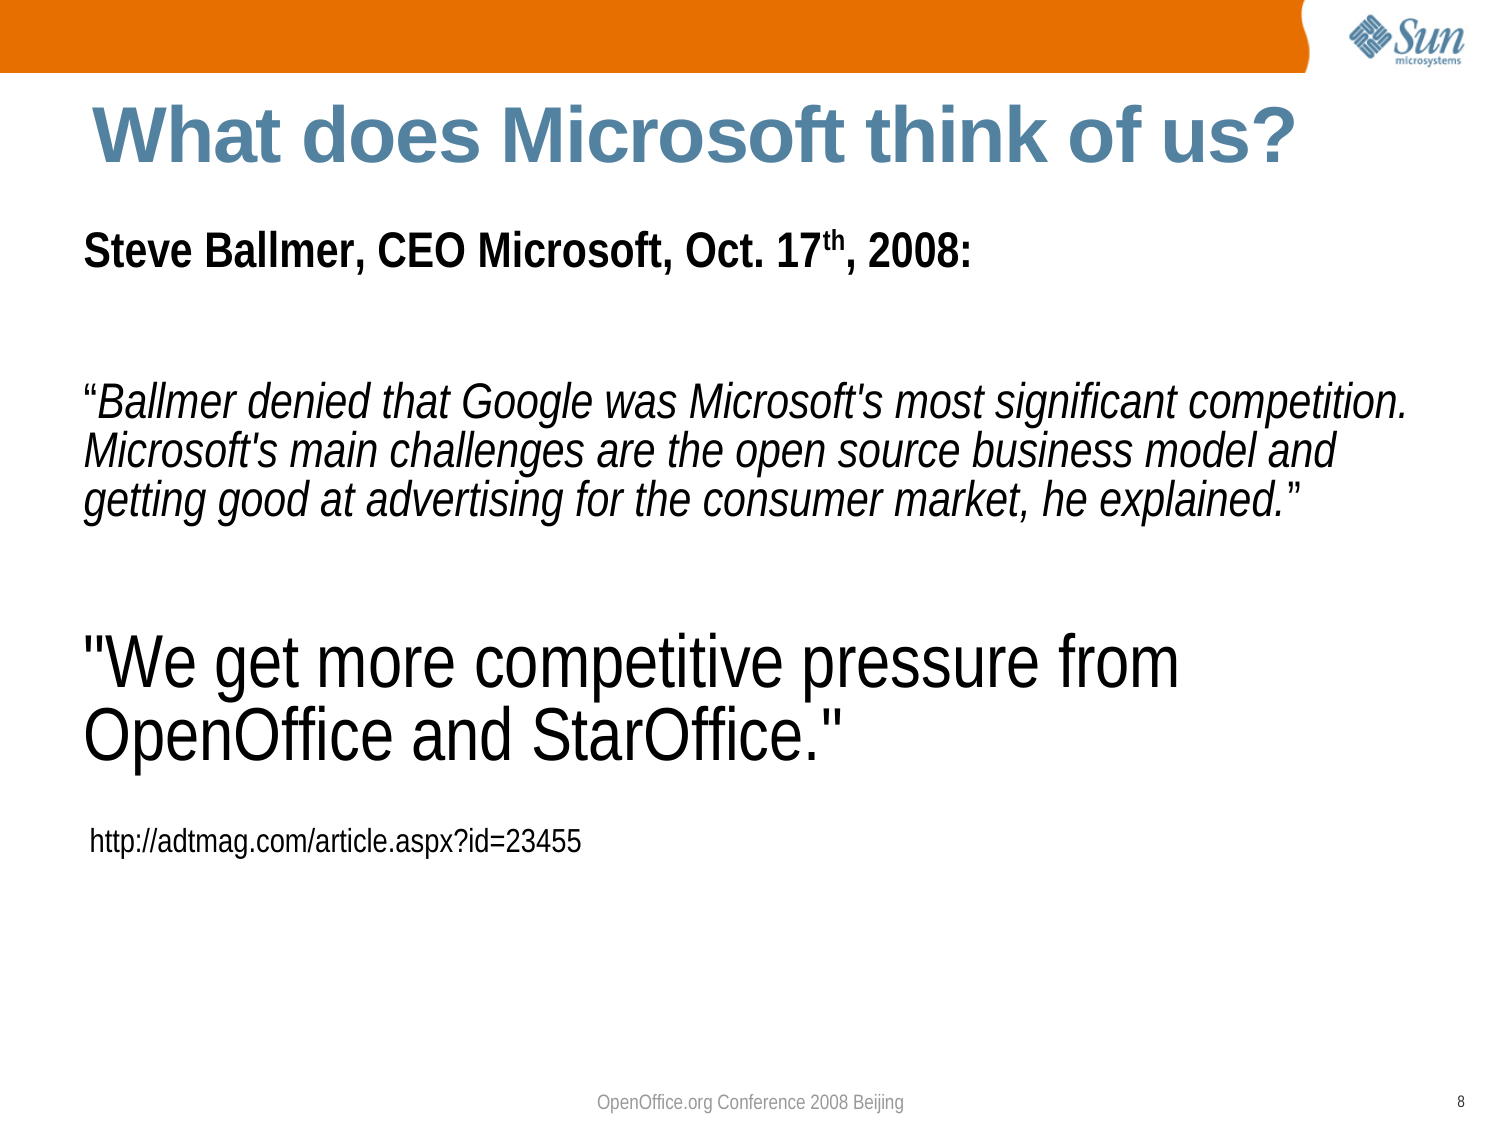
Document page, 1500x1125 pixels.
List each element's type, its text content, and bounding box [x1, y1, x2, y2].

text_box http://adtmag.com/article.aspx?id=23455 [89, 827, 630, 866]
title What does Microsoft think of us? [92, 99, 1455, 296]
list Steve Ballmer, CEO Microsoft, Oct. 17th, 2008: “Ballmer denied that Google was Microsoft's most significant competition. Microsoft's main challenges are the open source business model and getting good at advertising for the consumer market, he explained.” "We get more competitive pressure from OpenOffice and StarOffice." [83, 228, 1426, 1021]
picture [0, 0, 1500, 73]
